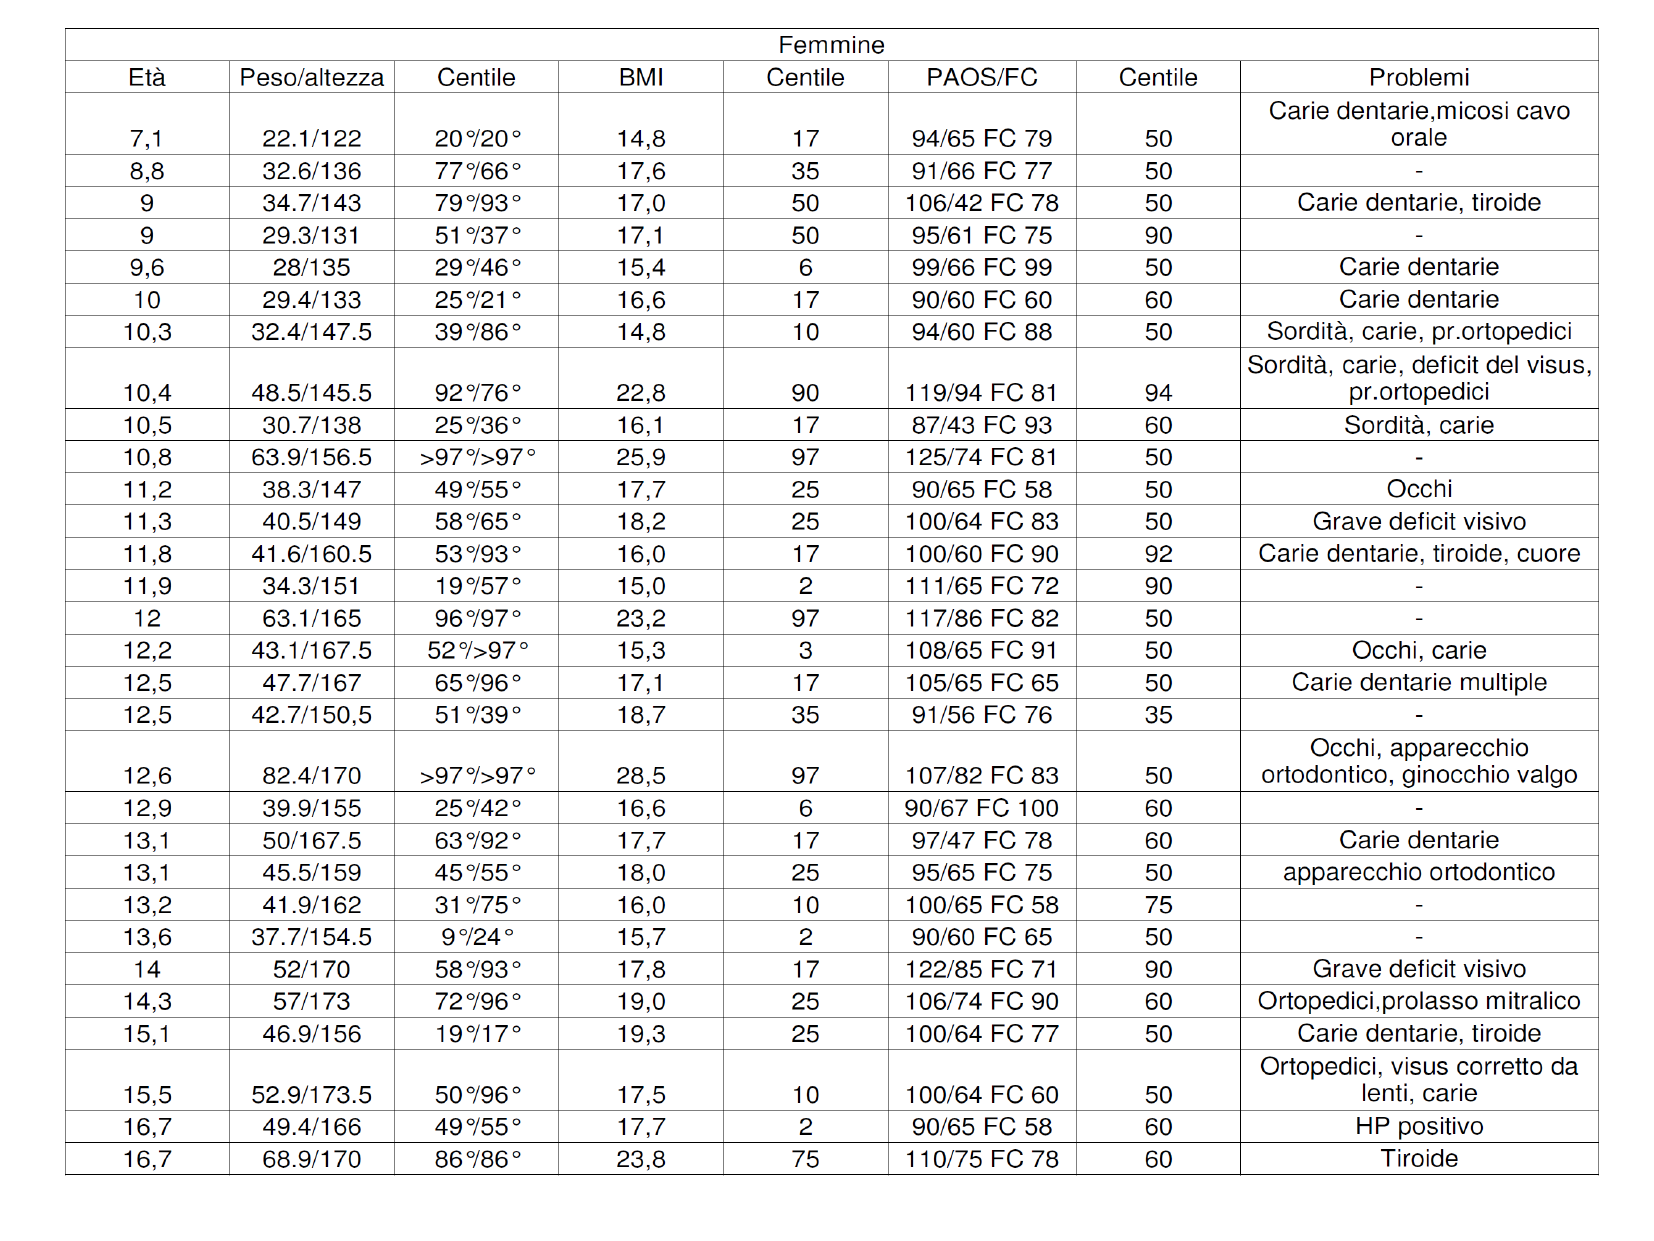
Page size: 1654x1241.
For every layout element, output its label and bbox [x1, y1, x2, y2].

picture [49, 14, 1603, 1182]
